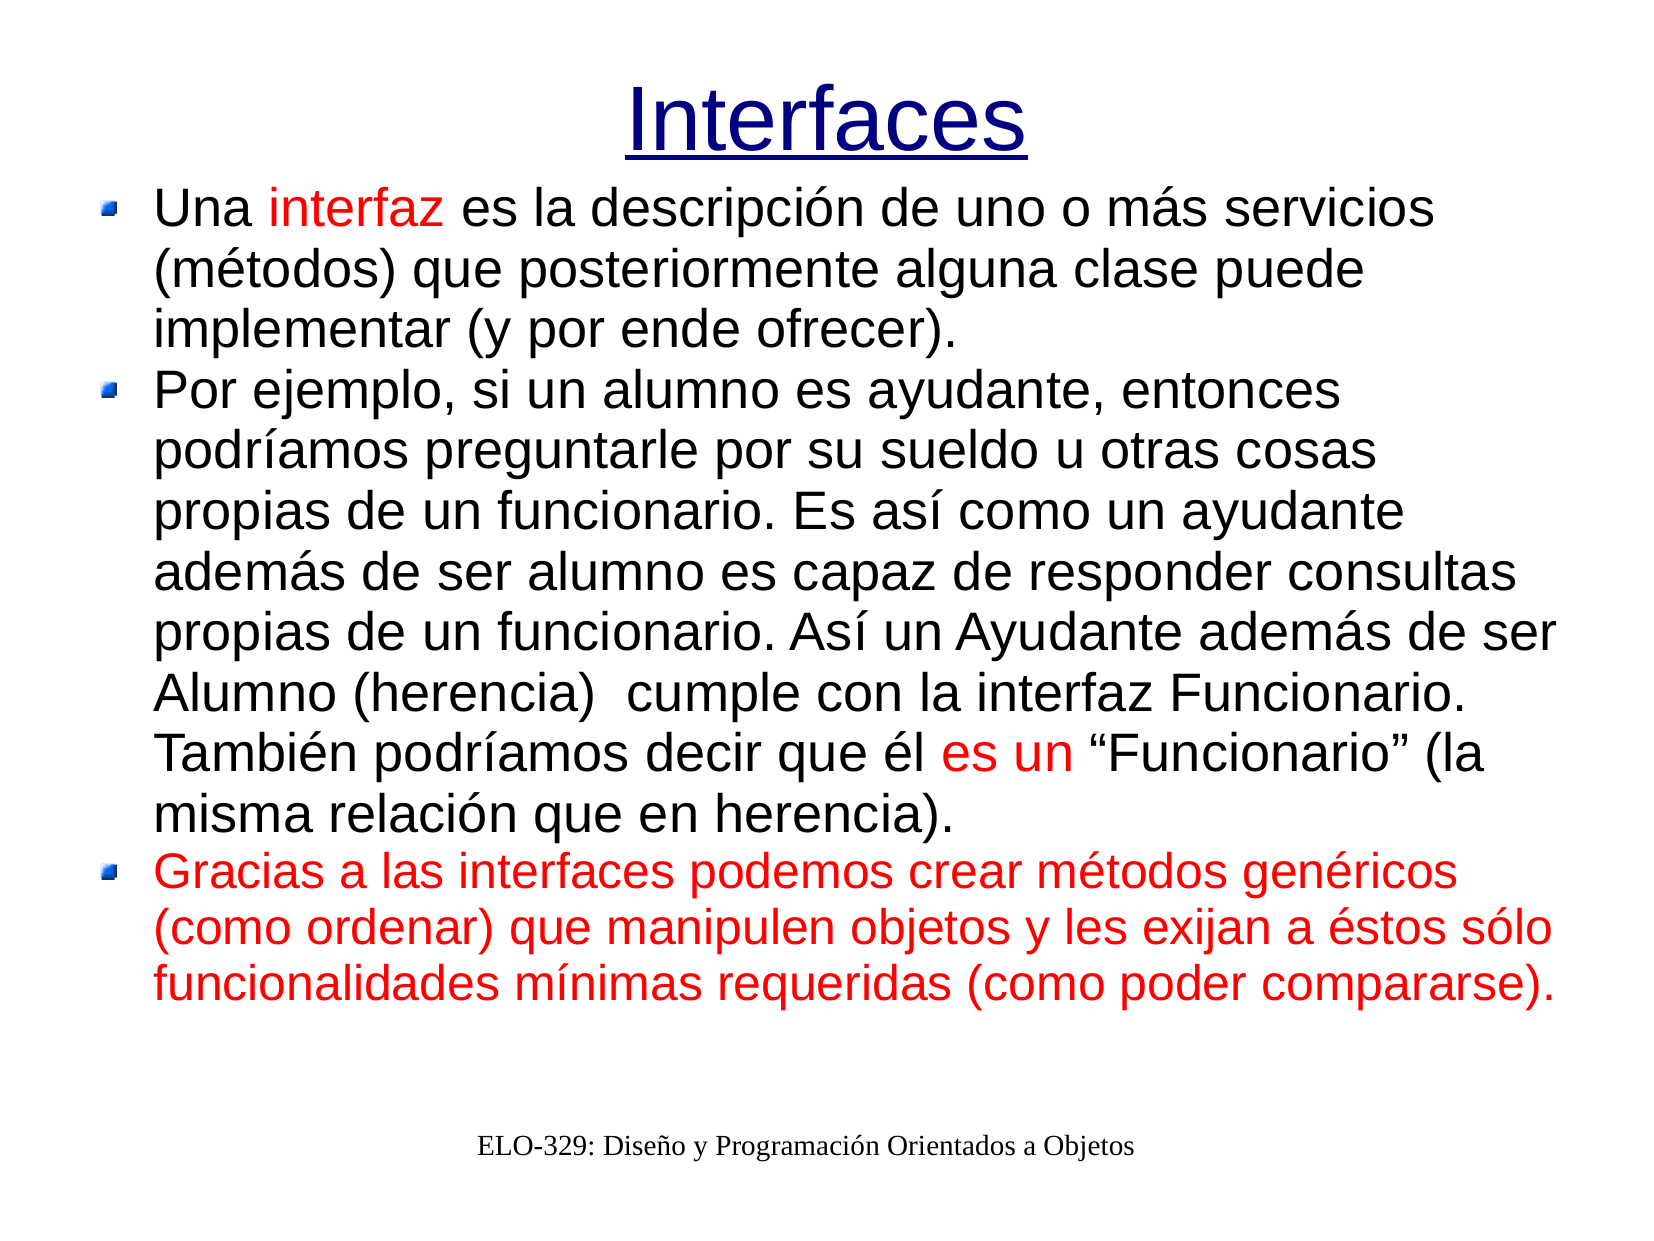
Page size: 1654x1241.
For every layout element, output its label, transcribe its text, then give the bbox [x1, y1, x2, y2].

title Interfaces [82, 49, 1571, 177]
list Una interfaz es la descripción de uno o más servicios (métodos) que posteriormente alguna clase puede implementar (y por ende ofrecer). Por ejemplo, si un alumno es ayudante, entonces podríamos preguntarle por su sueldo u otras cosas propias de un funcionario. Es así como un ayudante además de ser alumno es capaz de responder consultas propias de un funcionario. Así un Ayudante además de ser Alumno (herencia) cumple con la interfaz Funcionario. También podríamos decir que él es un “Funcionario” (la misma relación que en herencia). Gracias a las interfaces podemos crear métodos genéricos (como ordenar) que manipulen objetos y les exijan a éstos sólo funcionalidades mínimas requeridas (como poder compararse). [82, 177, 1571, 1126]
